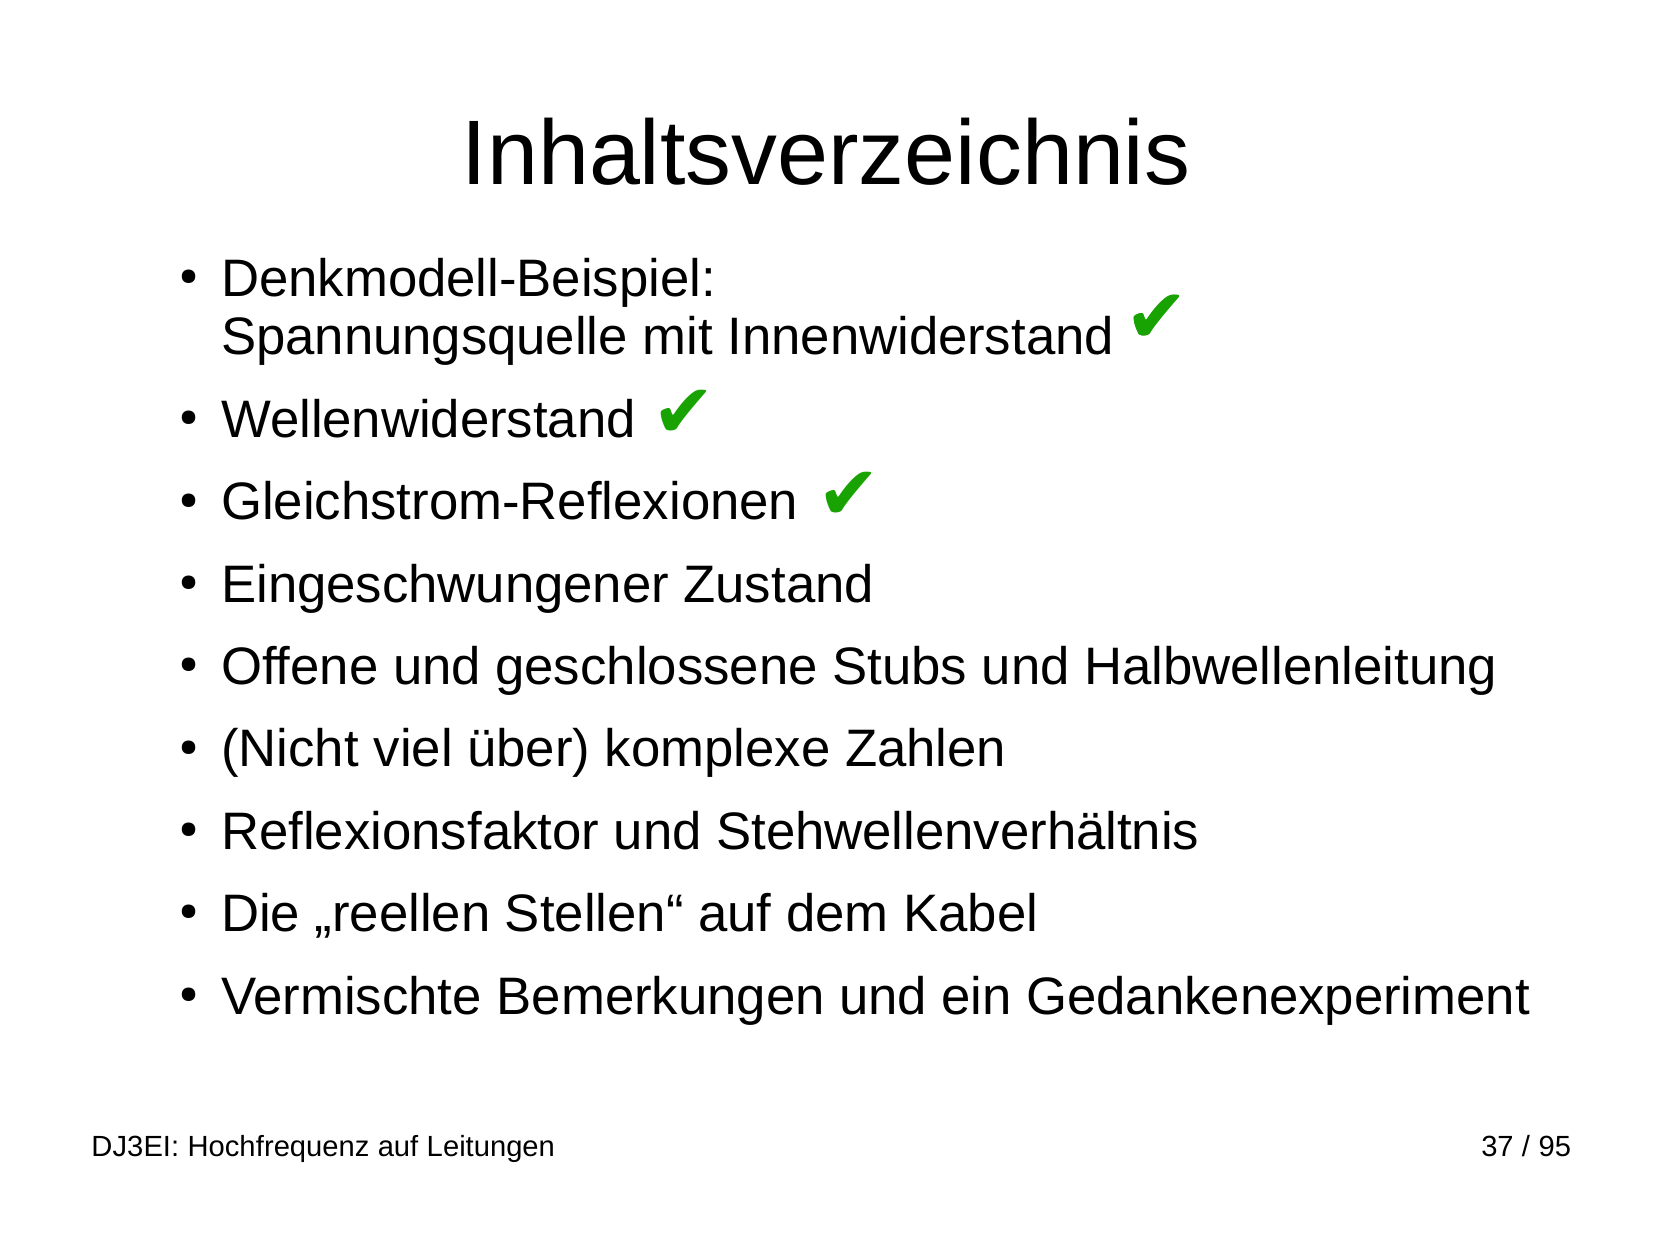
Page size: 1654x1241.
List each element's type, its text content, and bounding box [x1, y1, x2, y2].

title Inhaltsverzeichnis [82, 49, 1571, 257]
text_box ✔ [1110, 267, 1288, 414]
text_box ✔ [637, 361, 815, 508]
text_box ✔ [803, 444, 981, 591]
list Denkmodell-Beispiel: Spannungsquelle mit Innenwiderstand Wellenwiderstand Gleichstrom-Reflexionen Eingeschwungener Zustand Offene und geschlossene Stubs und Halbwellenleitung (Nicht viel über) komplexe Zahlen Reflexionsfaktor und Stehwellenverhältnis Die „reellen Stellen“ auf dem Kabel Vermischte Bemerkungen und ein Gedankenexperiment [165, 248, 1536, 1051]
